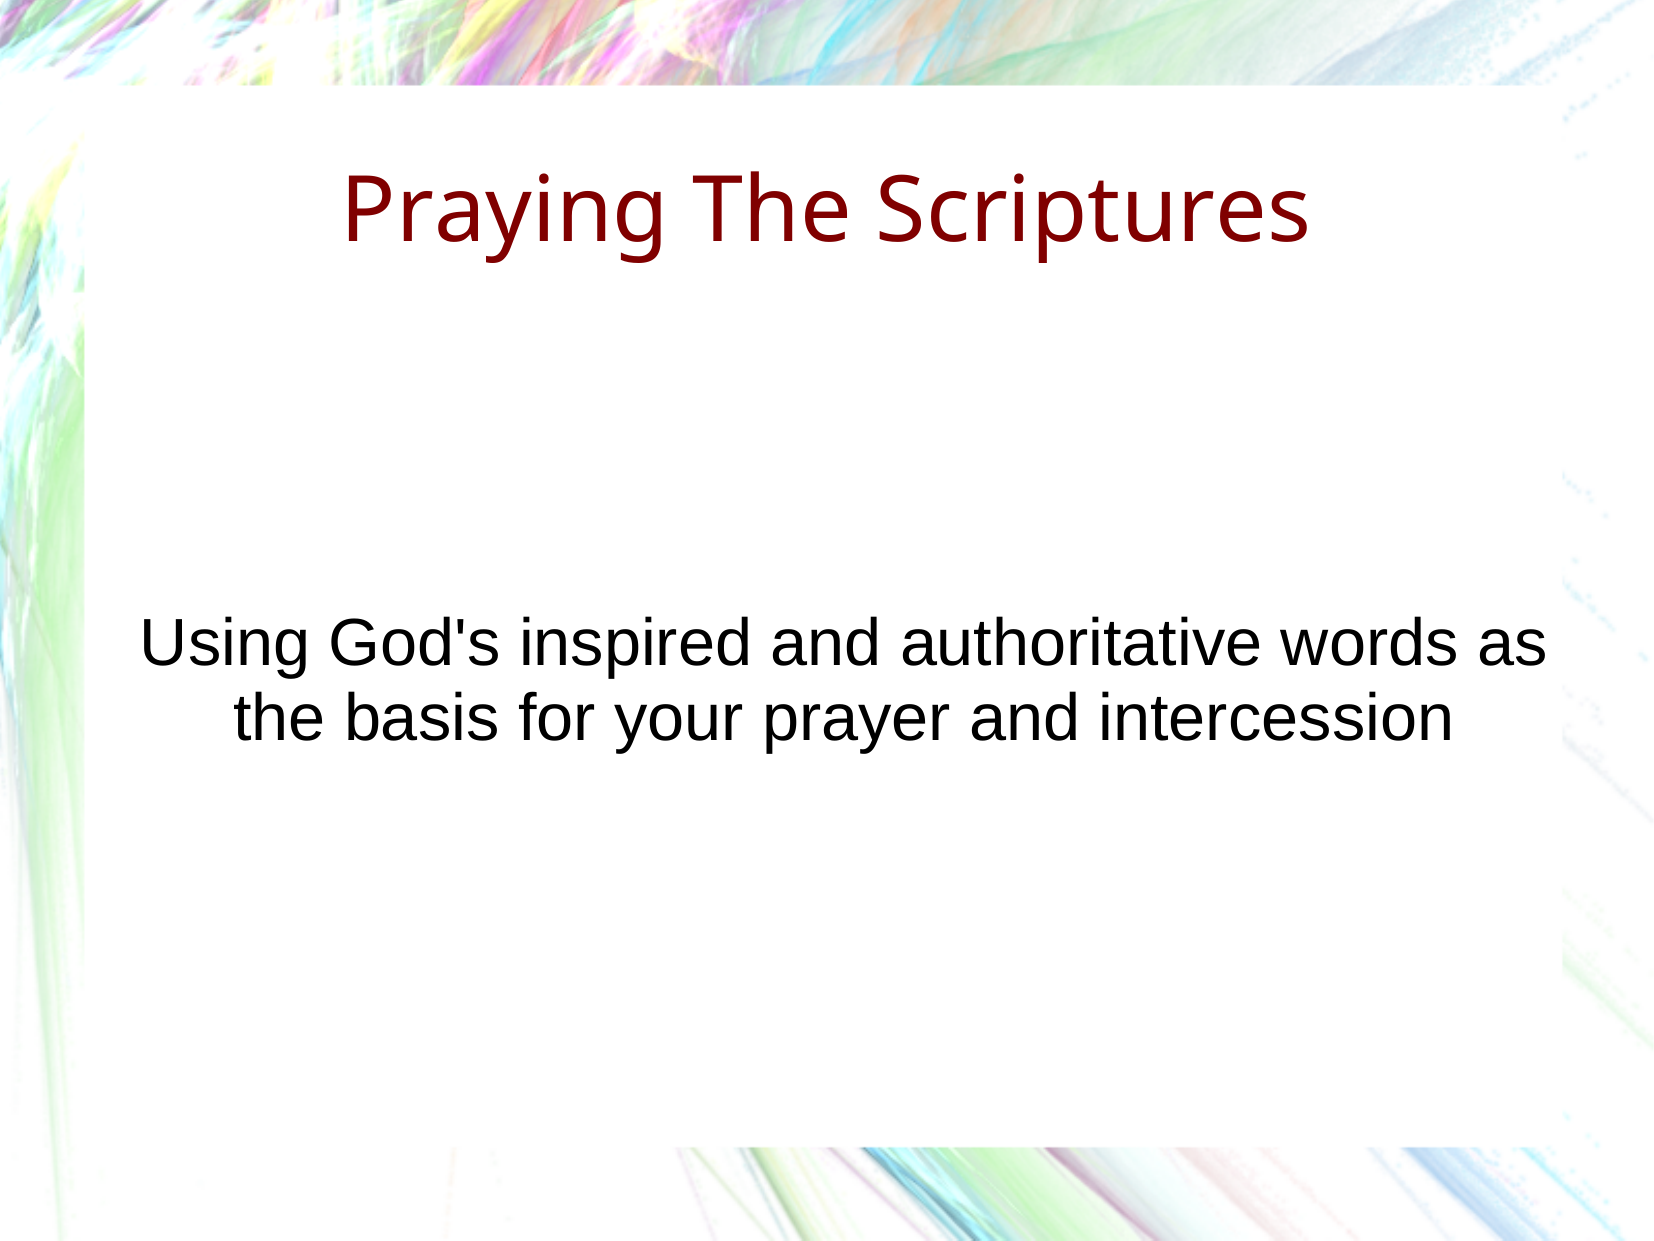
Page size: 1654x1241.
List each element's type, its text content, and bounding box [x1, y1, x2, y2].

picture [0, 0, 1654, 1241]
title Praying The Scriptures [82, 109, 1571, 303]
subtitle Using God's inspired and authoritative words as the basis for your prayer and intercession [118, 374, 1571, 985]
